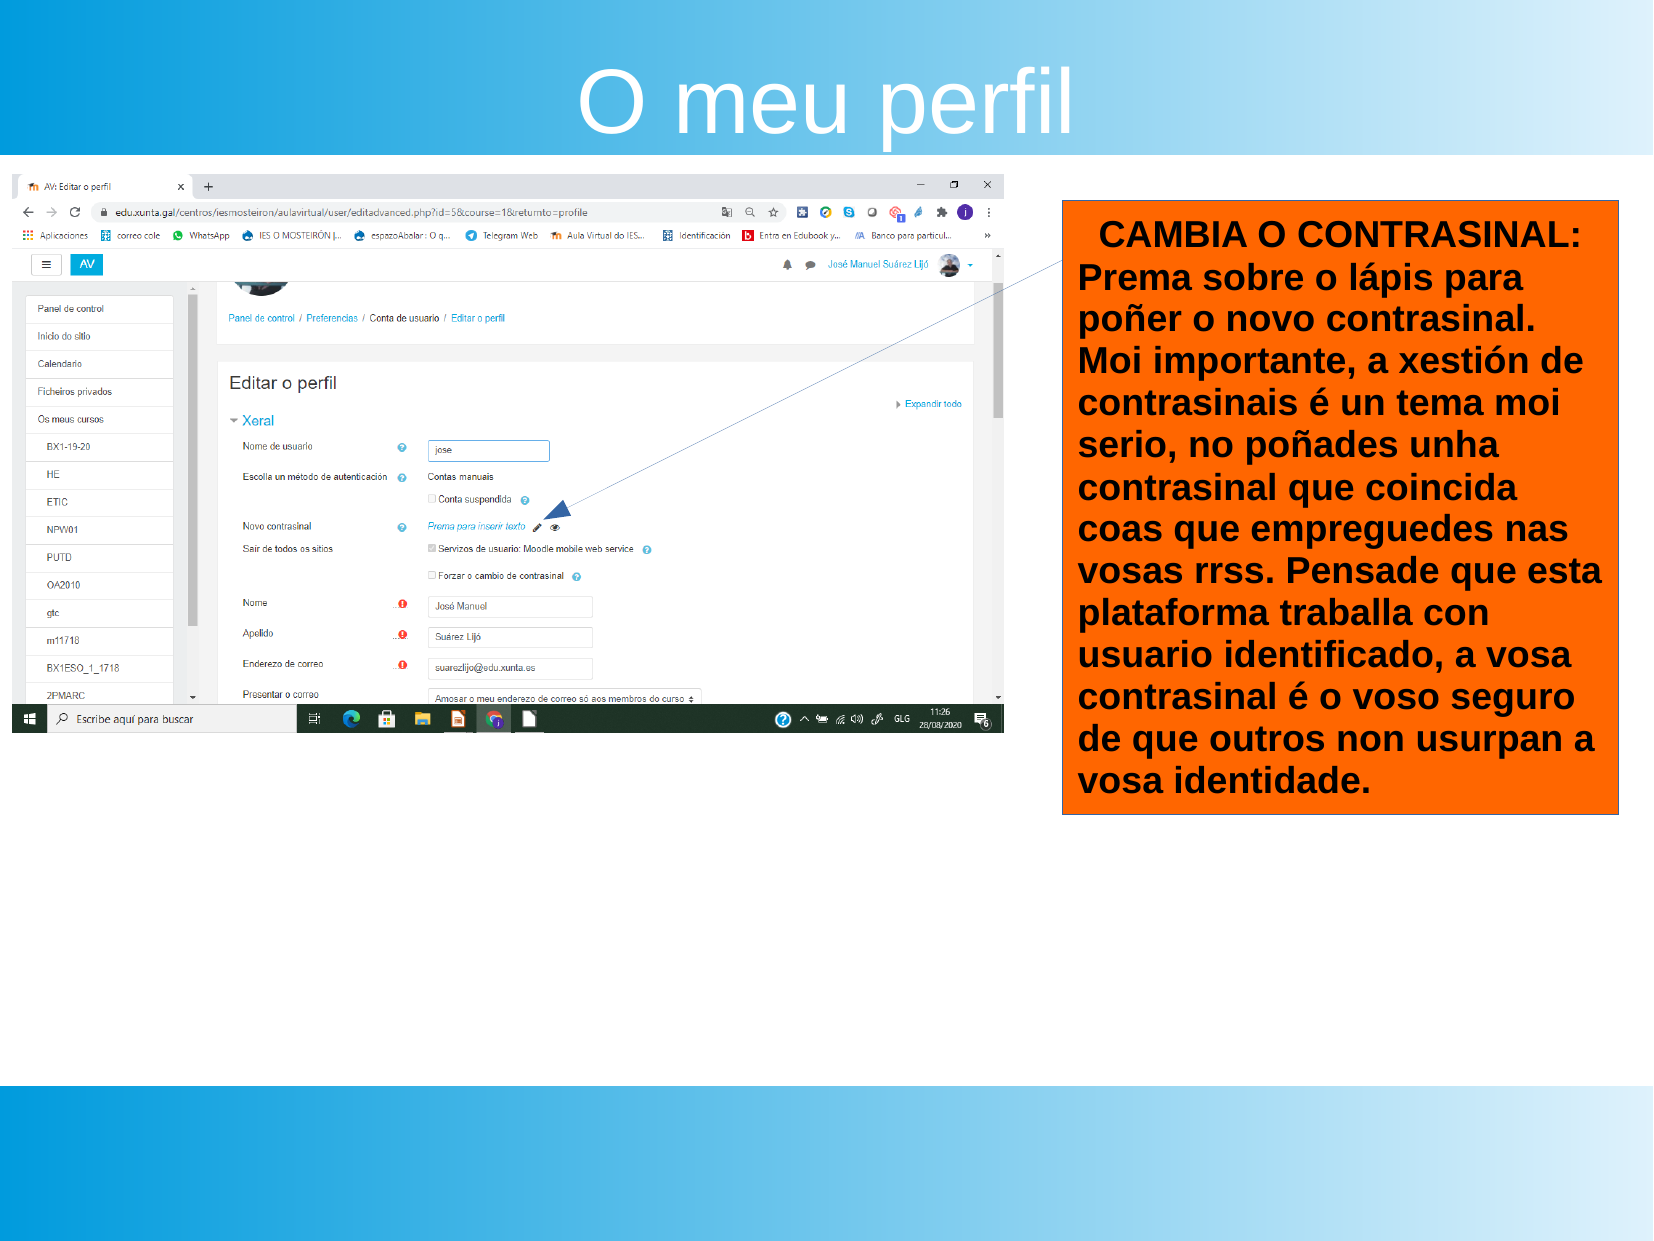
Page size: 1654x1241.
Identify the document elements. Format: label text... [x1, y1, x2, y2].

text_box CAMBIA O CONTRASINAL: Prema sobre o lápis para poñer o novo contrasinal. Moi importante, a xestión de contrasinais é un tema moi serio, no poñades unha contrasinal que coincida coas que empreguedes nas vosas rrss. Pensade que esta plataforma traballa con usuario identificado, a vosa contrasinal é o voso seguro de que outros non usurpan a vosa identidade. [1062, 200, 1619, 815]
picture [12, 174, 1004, 733]
title O meu perfil [82, 49, 1571, 155]
